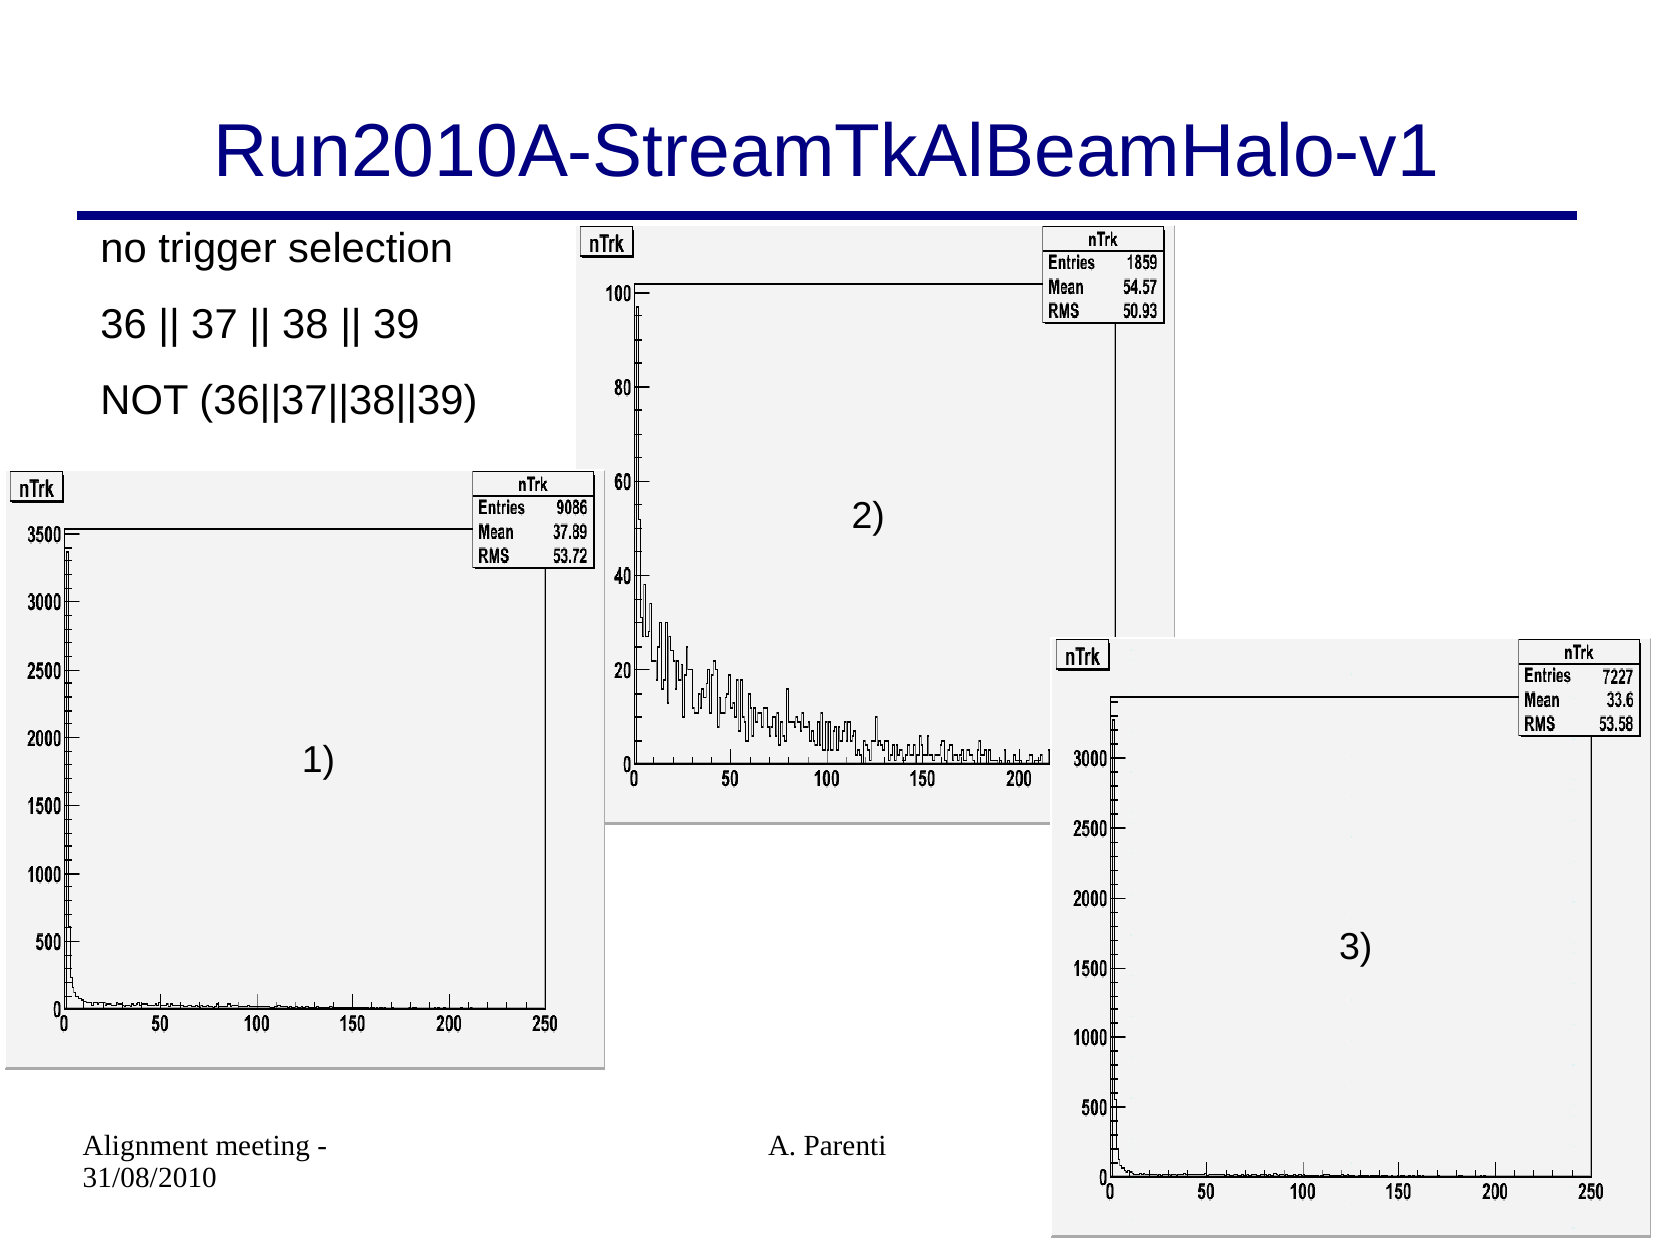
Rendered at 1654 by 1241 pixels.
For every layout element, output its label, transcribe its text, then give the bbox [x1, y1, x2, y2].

text_box 2) [836, 487, 900, 545]
picture [4, 224, 1651, 1238]
text_box 3) [1324, 918, 1388, 976]
list no trigger selection 36 || 37 || 38 || 39 NOT (36||37||38||39) [82, 225, 574, 469]
list no trigger selection 36 || 37 || 38 || 39 NOT (36||37||38||39) [82, 826, 809, 1109]
text_box 1) [287, 730, 351, 788]
title Run2010A-StreamTkAlBeamHalo-v1 [82, 75, 1571, 226]
